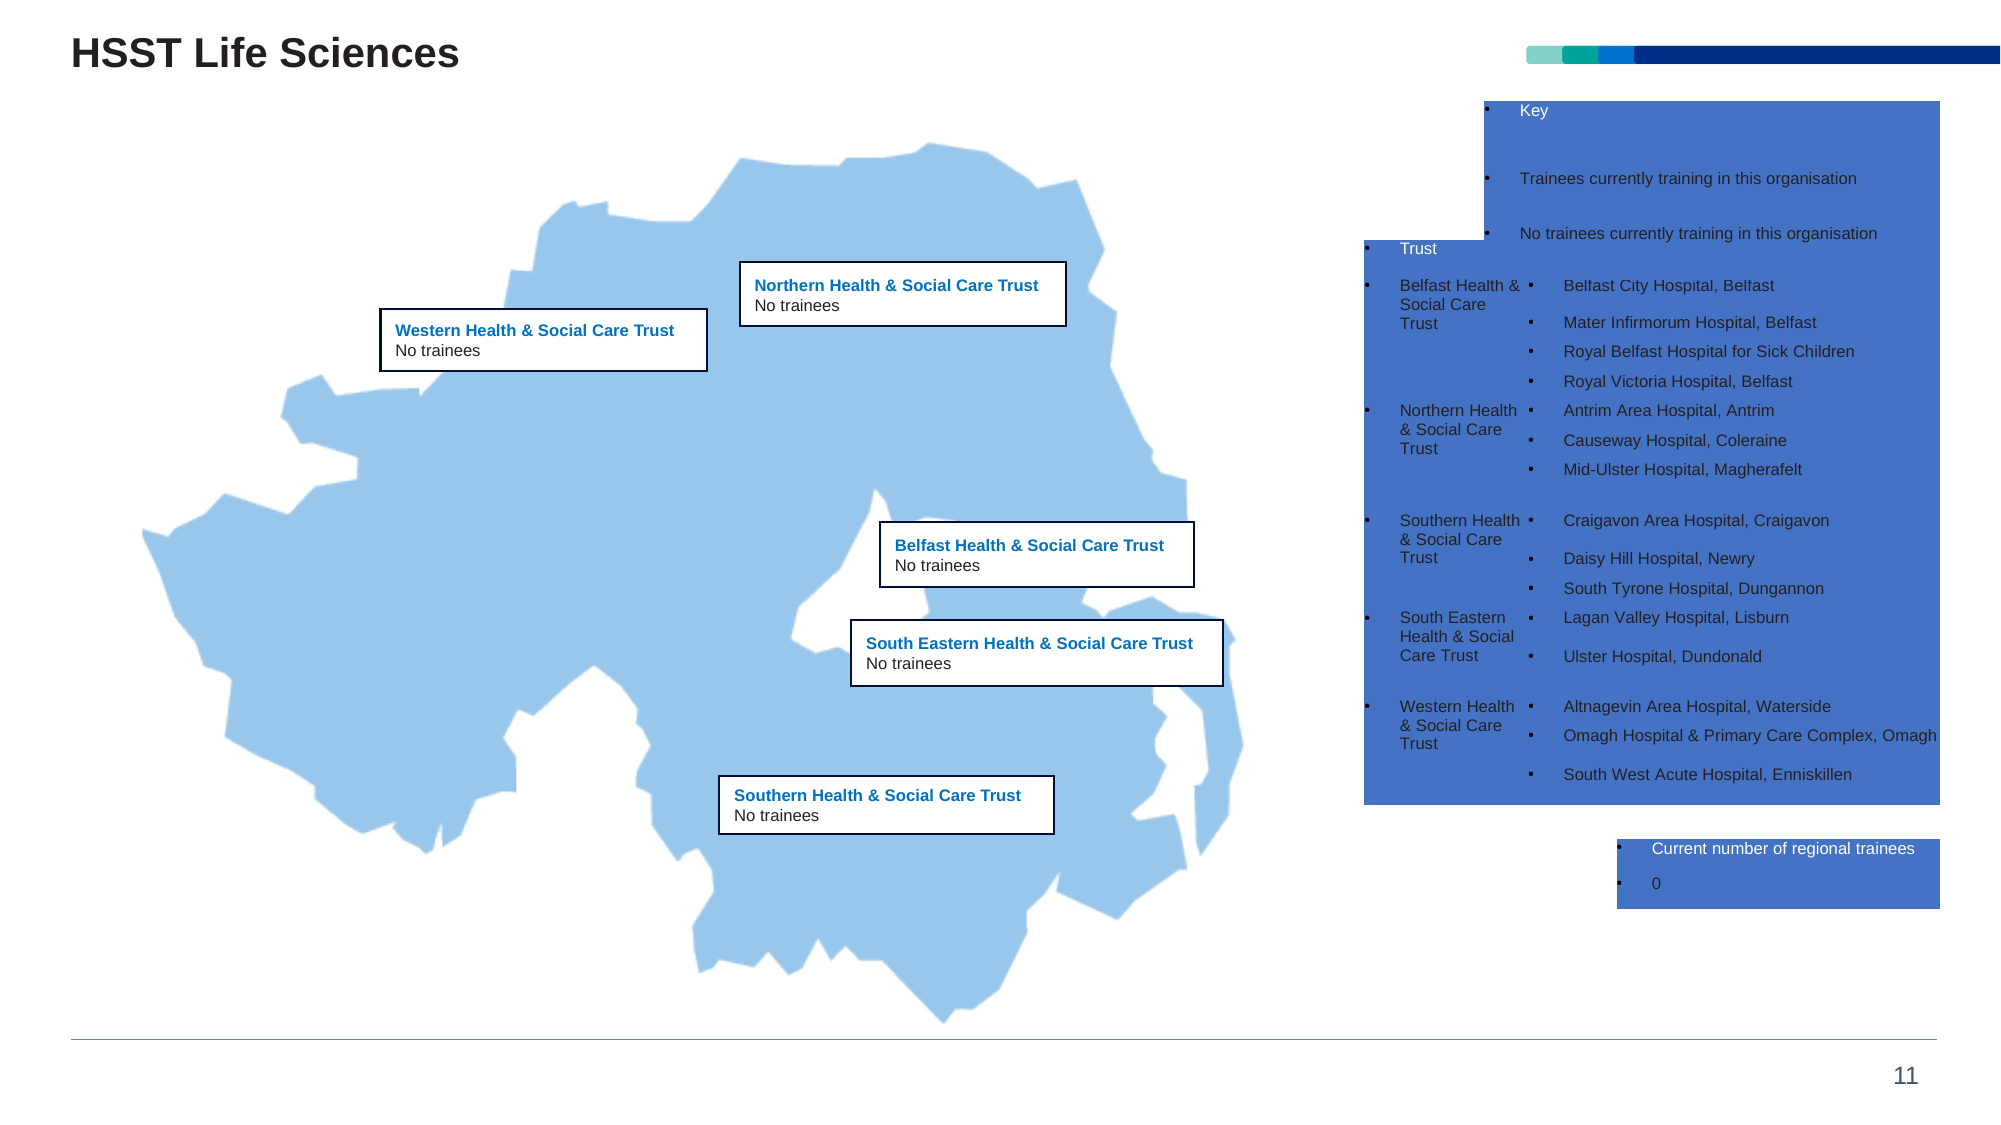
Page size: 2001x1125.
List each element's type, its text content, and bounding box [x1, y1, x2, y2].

table_cell Lagan Valley Hospital, Lisburn [1528, 609, 1940, 648]
table_cell Southern Health & Social Care Trust [1364, 511, 1528, 609]
title HSST Life Sciences [70, 32, 1513, 79]
table_cell Antrim Area Hospital, Antrim [1528, 401, 1940, 431]
table_cell [1883, 169, 1940, 224]
table_cell Causeway Hospital, Coleraine [1528, 431, 1940, 460]
table_cell Omagh Hospital & Primary Care Complex, Omagh [1528, 727, 1940, 765]
text_box Western Health & Social Care Trust No trainees [380, 309, 707, 371]
table_cell Western Health & Social Care Trust [1364, 697, 1528, 805]
text_box Belfast Health & Social Care Trust No trainees [880, 522, 1194, 587]
table_cell Belfast Health & Social Care Trust [1364, 276, 1528, 401]
table_cell Ulster Hospital, Dundonald [1528, 648, 1940, 697]
table_header Key [1484, 101, 1883, 169]
text_box South Eastern Health & Social Care Trust No trainees [851, 620, 1223, 686]
table_cell South West Acute Hospital, Enniskillen [1528, 765, 1940, 805]
table_cell Belfast City Hospital, Belfast [1528, 280, 1940, 313]
table_header [1883, 101, 1940, 169]
table_cell Daisy Hill Hospital, Newry [1528, 550, 1940, 579]
picture [129, 131, 1258, 1041]
text_box Southern Health & Social Care Trust No trainees [719, 776, 1054, 834]
table_cell Northern Health & Social Care Trust [1364, 401, 1528, 511]
table_header Current number of regional trainees [1617, 839, 1940, 874]
table_cell Altnagevin Area Hospital, Waterside [1528, 697, 1940, 727]
table_cell 0 [1617, 874, 1940, 909]
table_cell South Eastern Health & Social Care Trust [1364, 609, 1528, 697]
table_cell Trainees currently training in this organisation [1484, 169, 1883, 224]
table_cell Craigavon Area Hospital, Craigavon [1528, 511, 1940, 550]
table_cell No trainees currently training in this organisation [1484, 224, 1883, 280]
table_cell South Tyrone Hospital, Dungannon [1528, 579, 1940, 609]
table_cell Mid-Ulster Hospital, Magherafelt [1528, 460, 1940, 511]
text_box Northern Health & Social Care Trust No trainees [740, 262, 1066, 326]
table_cell [1883, 224, 1940, 280]
table_cell Royal Victoria Hospital, Belfast [1528, 372, 1940, 401]
table_cell Royal Belfast Hospital for Sick Children [1528, 343, 1940, 372]
table_header Trust [1364, 240, 1484, 276]
table_cell Mater Infirmorum Hospital, Belfast [1528, 313, 1940, 343]
